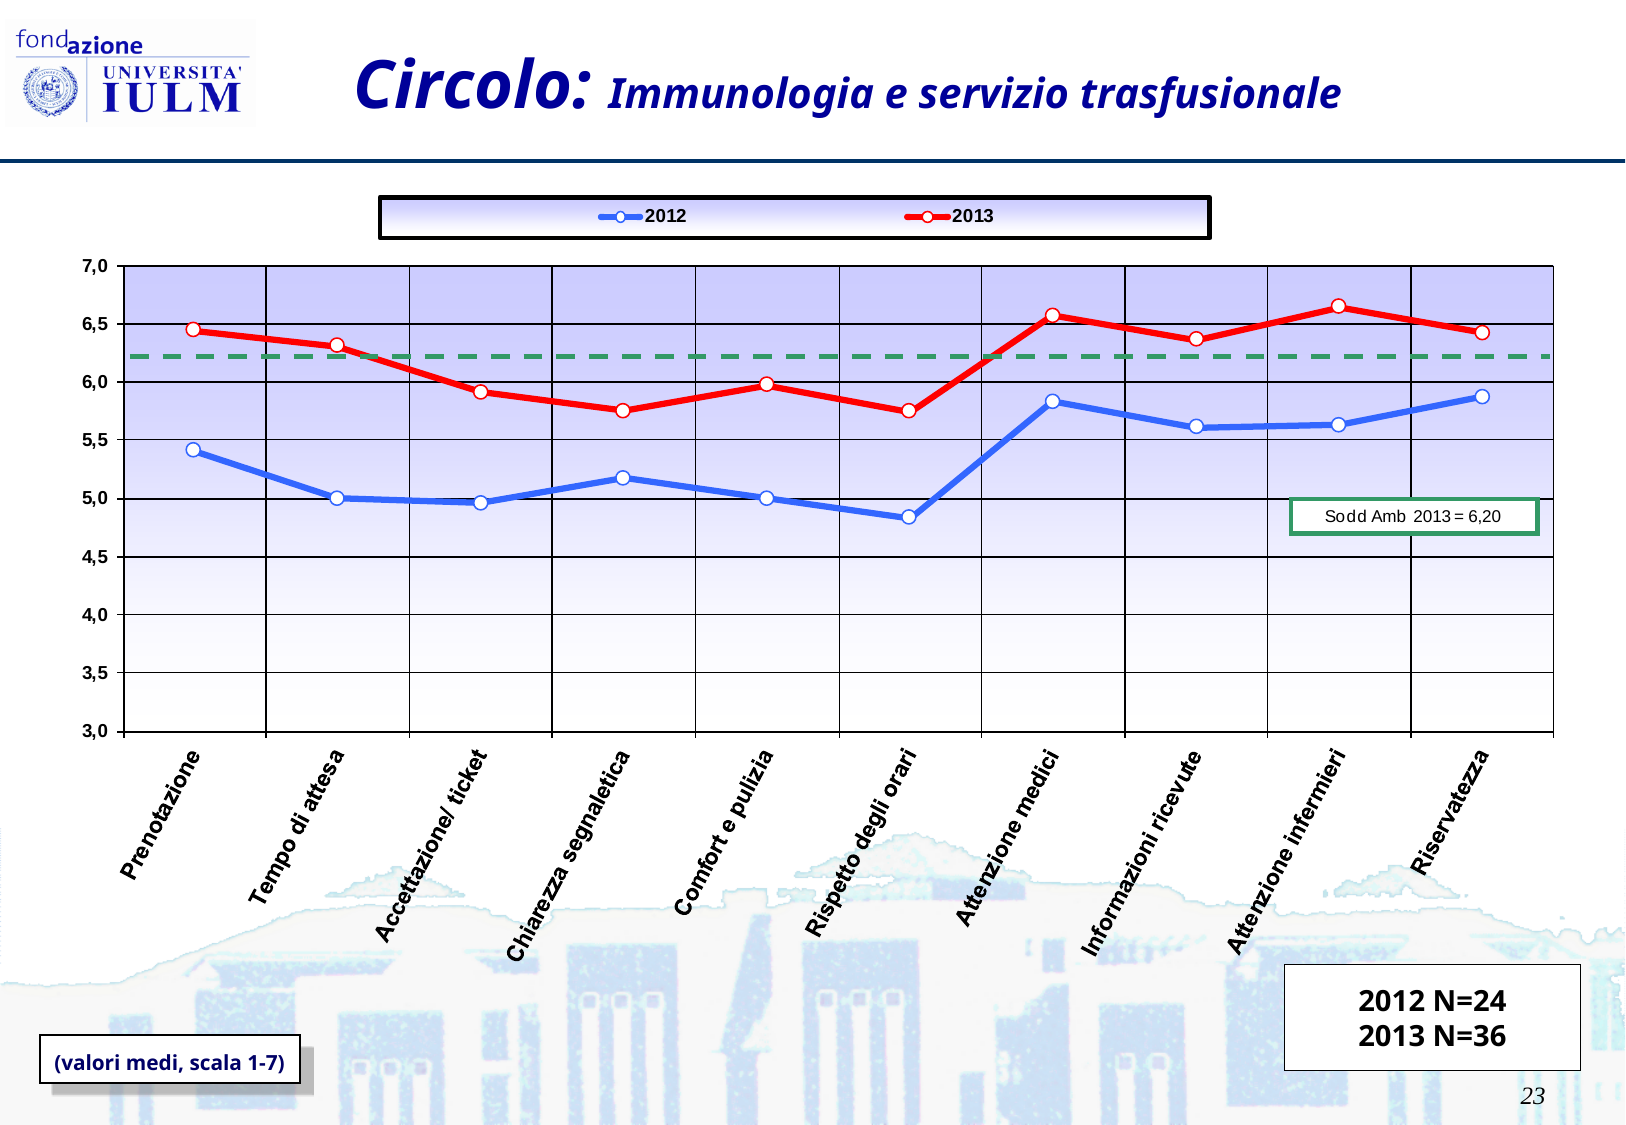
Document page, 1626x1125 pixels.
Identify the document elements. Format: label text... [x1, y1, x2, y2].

text_box 2012 N=24 2013 N=36 [1284, 964, 1581, 1071]
picture [5, 19, 256, 127]
picture [46, 184, 1564, 1125]
text_box (valori medi, scala 1-7) [39, 1034, 300, 1083]
text_box Circolo: Immunologia e servizio trasfusionale [304, 18, 1392, 144]
